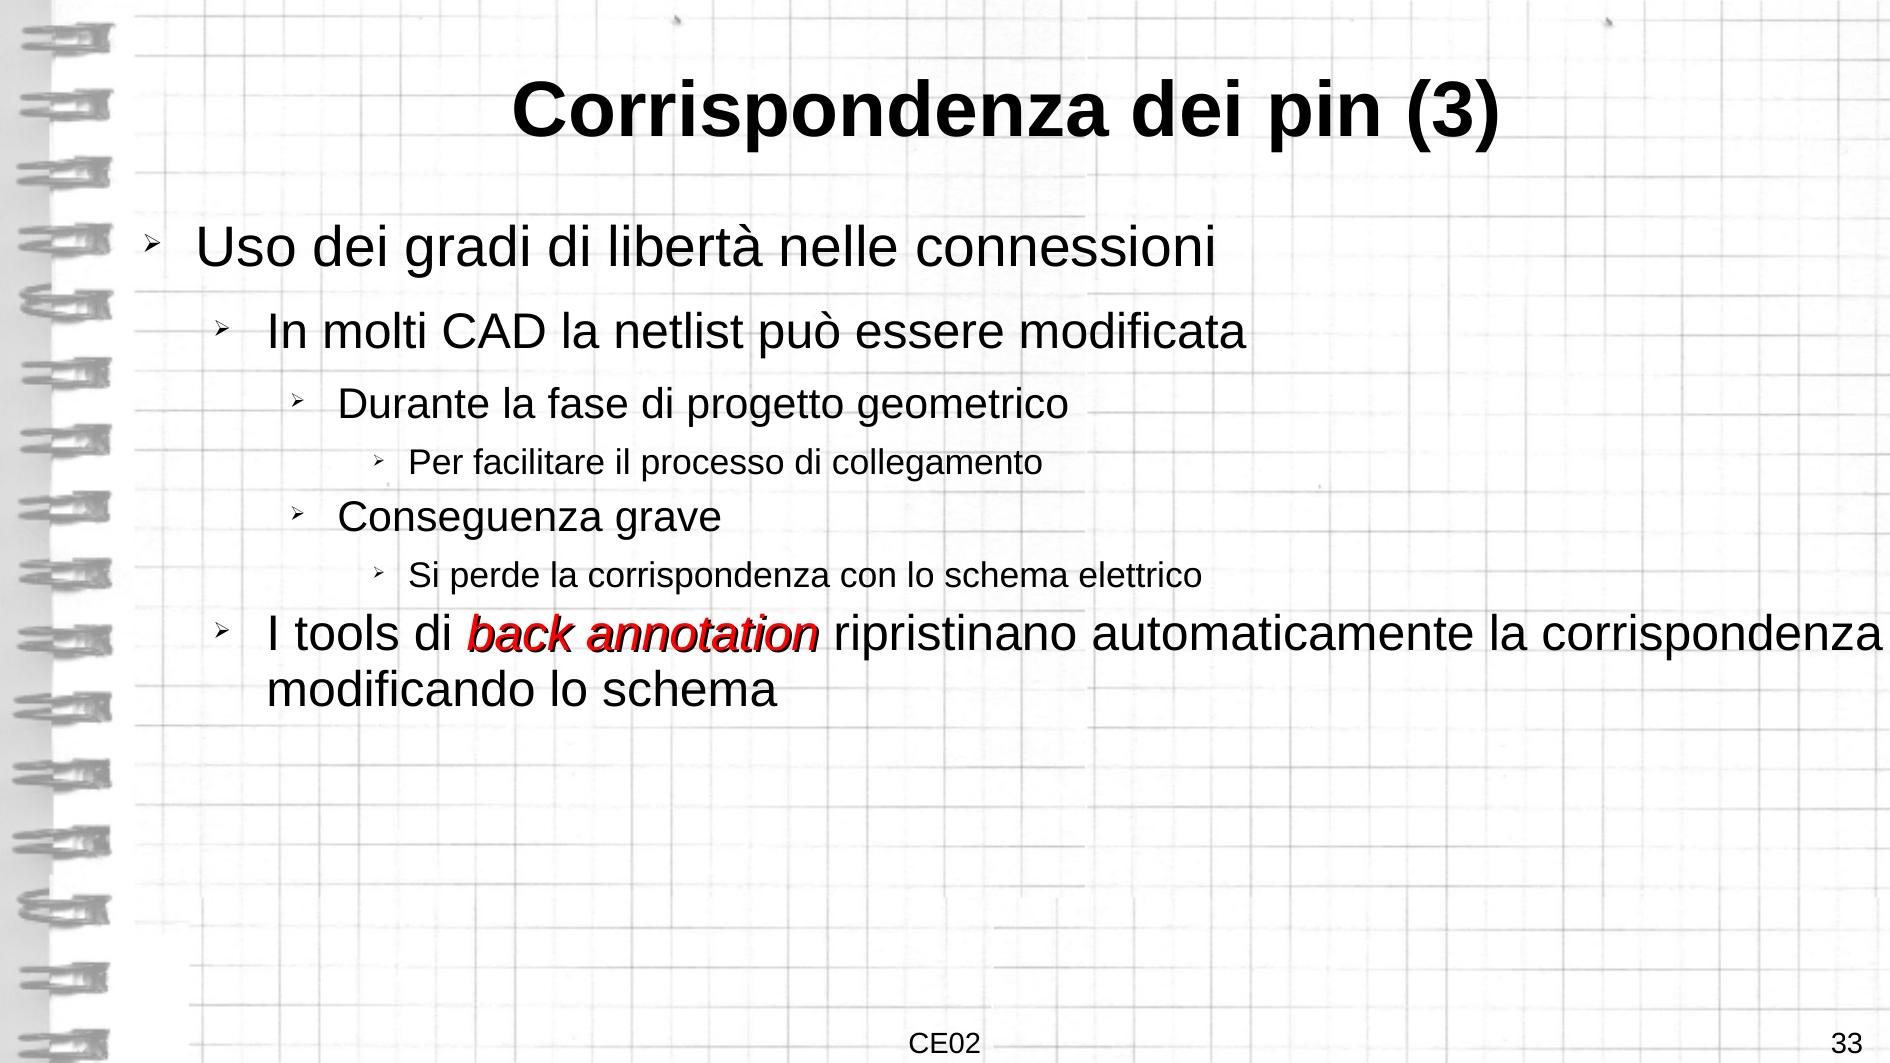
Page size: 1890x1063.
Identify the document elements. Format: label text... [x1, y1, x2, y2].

picture [0, 0, 1890, 1063]
title Corrispondenza dei pin (3) [124, 20, 1890, 198]
list Uso dei gradi di libertà nelle connessioni In molti CAD la netlist può essere modificata Durante la fase di progetto geometrico Per facilitare il processo di collegamento Conseguenza grave Si perde la corrispondenza con lo schema elettrico I tools di back annotation ripristinano automaticamente la corrispondenza modificando lo schema [124, 214, 1890, 832]
